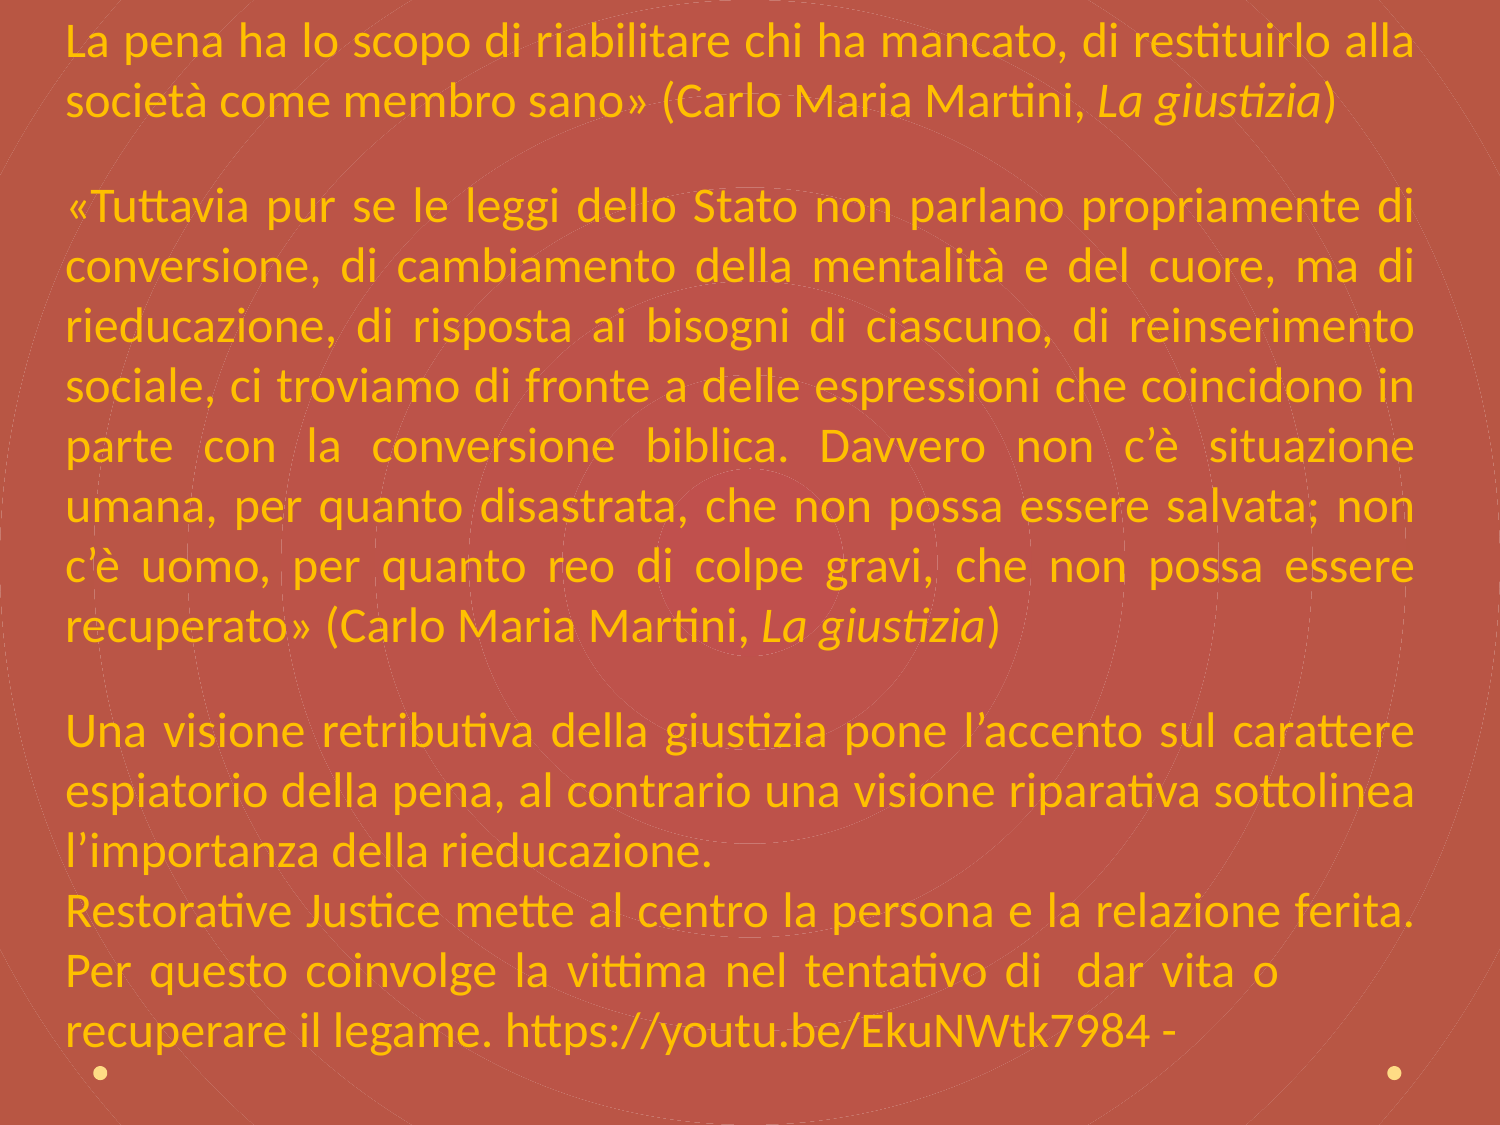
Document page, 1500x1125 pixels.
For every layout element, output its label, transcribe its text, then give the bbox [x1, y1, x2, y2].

text_box La pena ha lo scopo di riabilitare chi ha mancato, di restituirlo alla società come membro sano» (Carlo Maria Martini, La giustizia) «Tuttavia pur se le leggi dello Stato non parlano propriamente di conversione, di cambiamento della mentalità e del cuore, ma di rieducazione, di risposta ai bisogni di ciascuno, di reinserimento sociale, ci troviamo di fronte a delle espressioni che coincidono in parte con la conversione biblica. Davvero non c’è situazione umana, per quanto disastrata, che non possa essere salvata; non c’è uomo, per quanto reo di colpe gravi, che non possa essere recuperato» (Carlo Maria Martini, La giustizia) Una visione retributiva della giustizia pone l’accento sul carattere espiatorio della pena, al contrario una visione riparativa sottolinea l’importanza della rieducazione. Restorative Justice mette al centro la persona e la relazione ferita. Per questo coinvolge la vittima nel tentativo di dar vita o recuperare il legame. https://youtu.be/EkuNWtk7984 - [49, 0, 1444, 1076]
